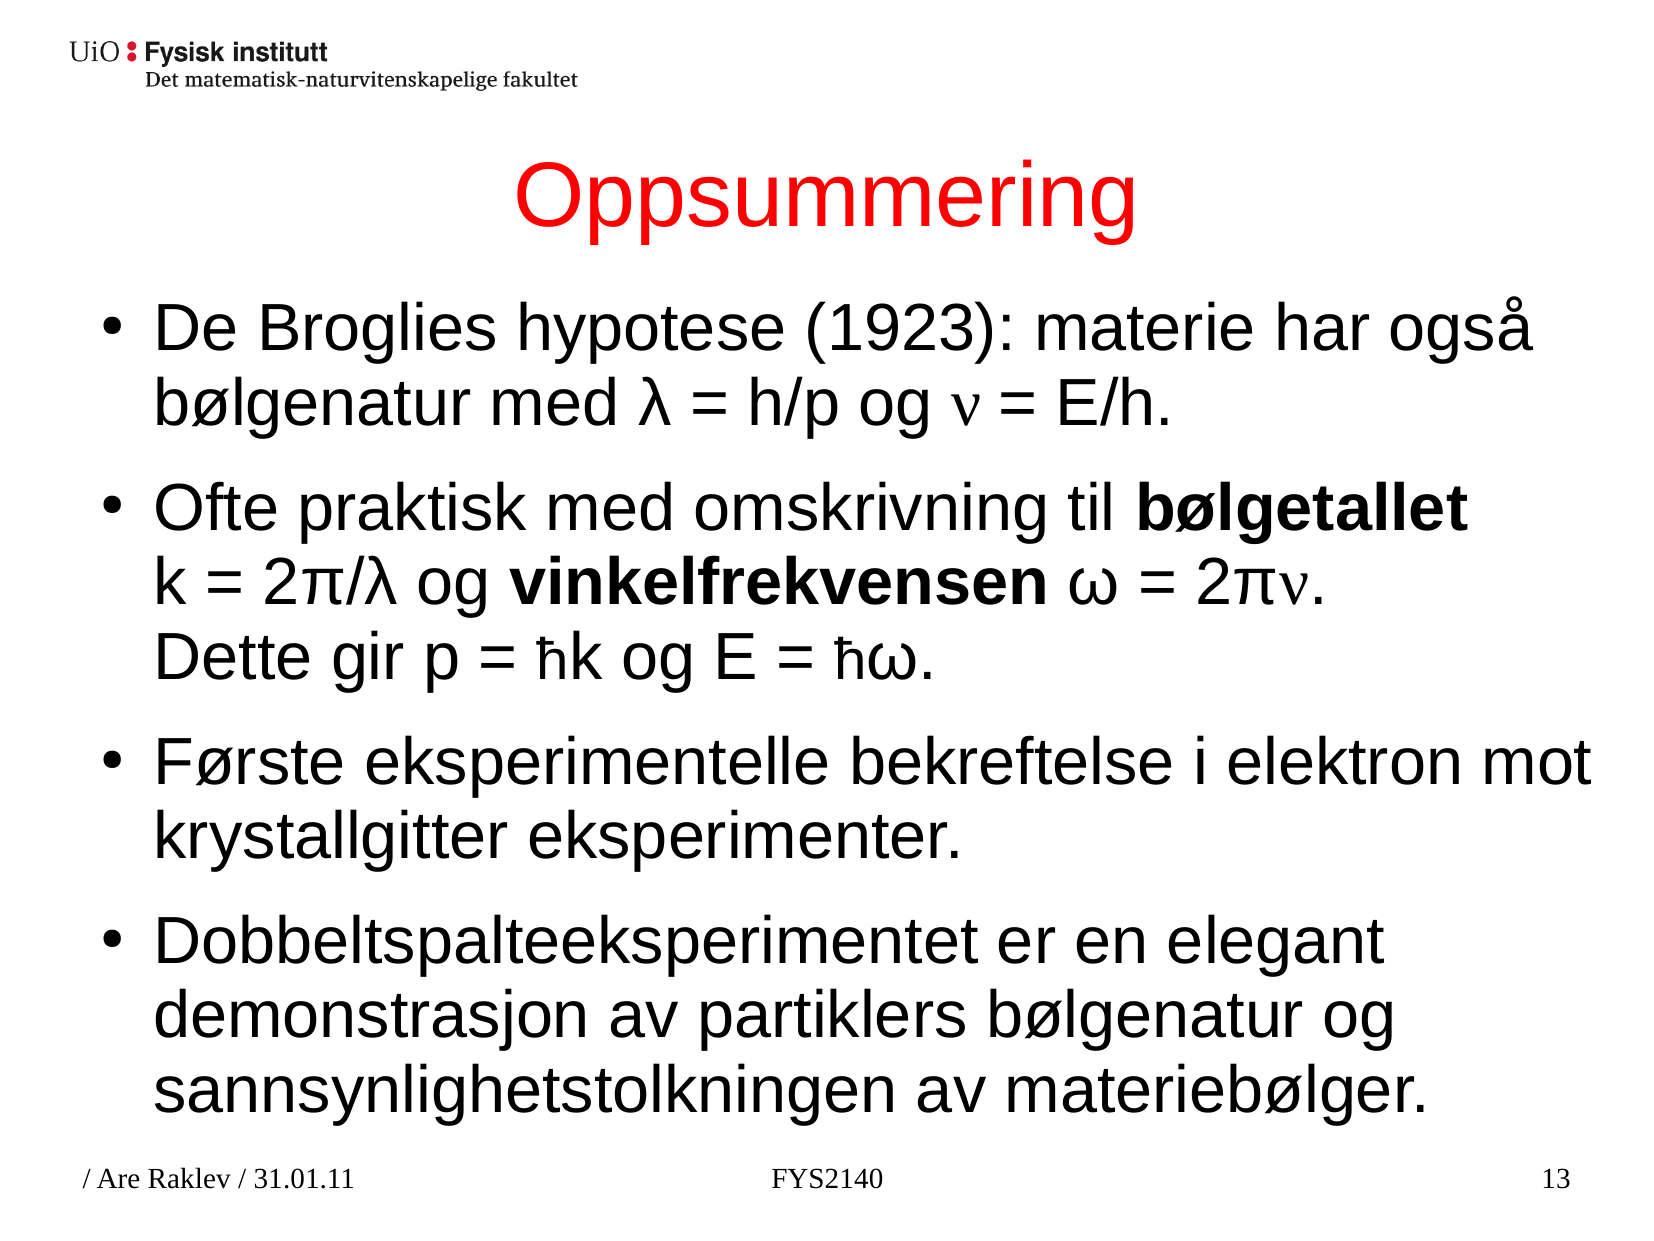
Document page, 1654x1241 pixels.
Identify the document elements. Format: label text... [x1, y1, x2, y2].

list De Broglies hypotese (1923): materie har også bølgenatur med λ = h/p og ν = E/h. Ofte praktisk med omskrivning til bølgetallet k = 2π/λ og vinkelfrekvensen ω = 2πν. Dette gir p = ħk og E = ħω. Første eksperimentelle bekreftelse i elektron mot krystallgitter eksperimenter. Dobbeltspalteeksperimentet er en elegant demonstrasjon av partiklers bølgenatur og sannsynlighetstolkningen av materiebølger. [82, 290, 1613, 1125]
title Oppsummering [82, 90, 1571, 290]
picture [68, 37, 581, 93]
